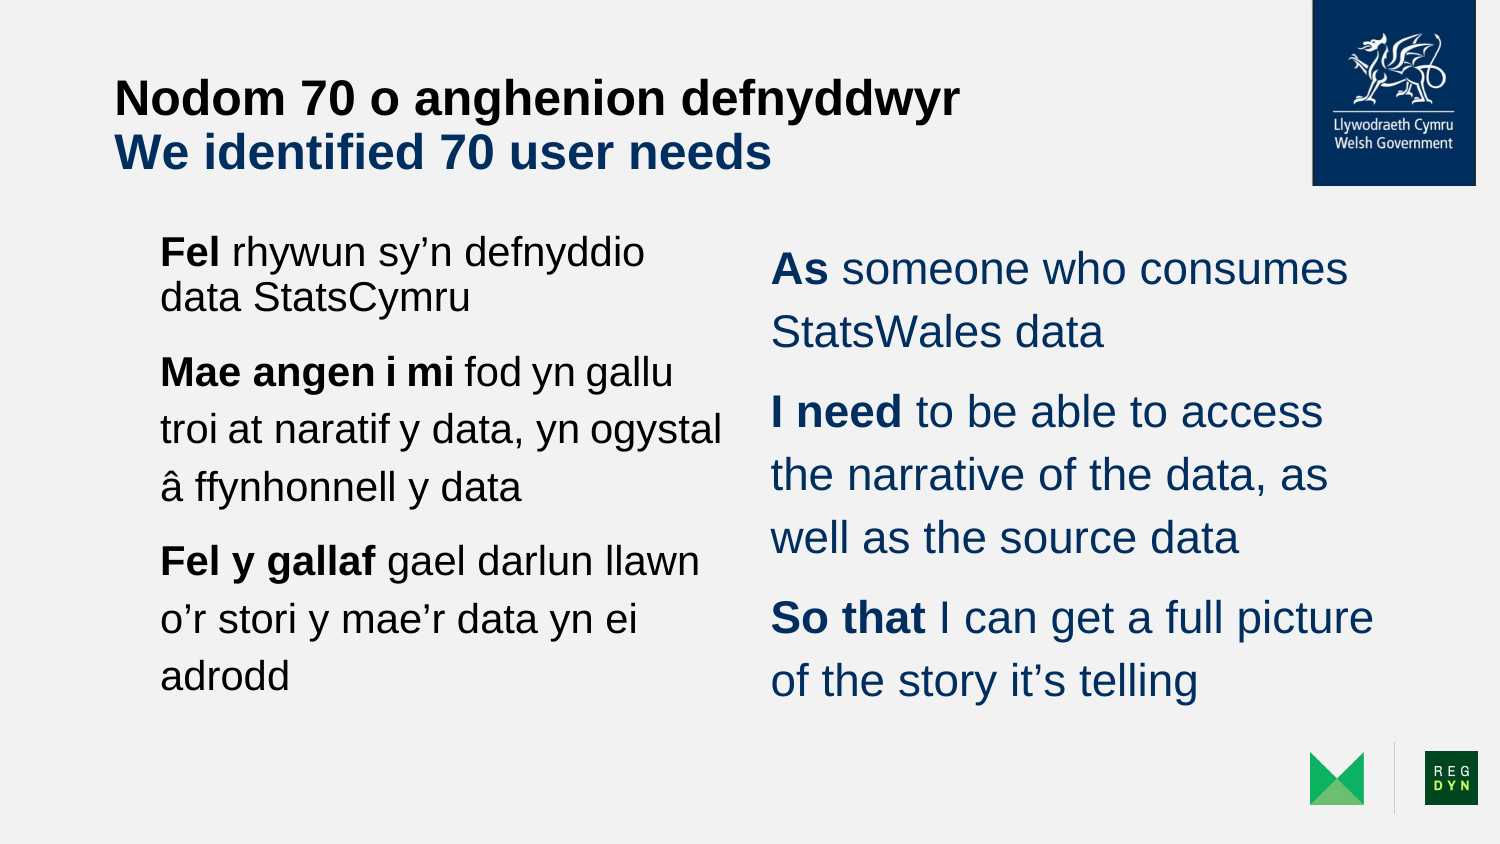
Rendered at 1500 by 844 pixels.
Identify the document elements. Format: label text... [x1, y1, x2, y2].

list Fel rhywun sy’n defnyddio data StatsCymru Mae angen i mi fod yn gallu troi at naratif y data, yn ogystal â ffynhonnell y data Fel y gallaf gael darlun llawn o’r stori y mae’r data yn ei adrodd [103, 224, 741, 760]
picture [1310, 760, 1364, 805]
list As someone who consumes StatsWales data I need to be able to access the narrative of the data, as well as the source data So that I can get a full picture of the story it’s telling [759, 224, 1397, 760]
title Nodom 70 o anghenion defnyddwyr We identified 70 user needs [103, 44, 1397, 209]
picture [1425, 751, 1478, 805]
